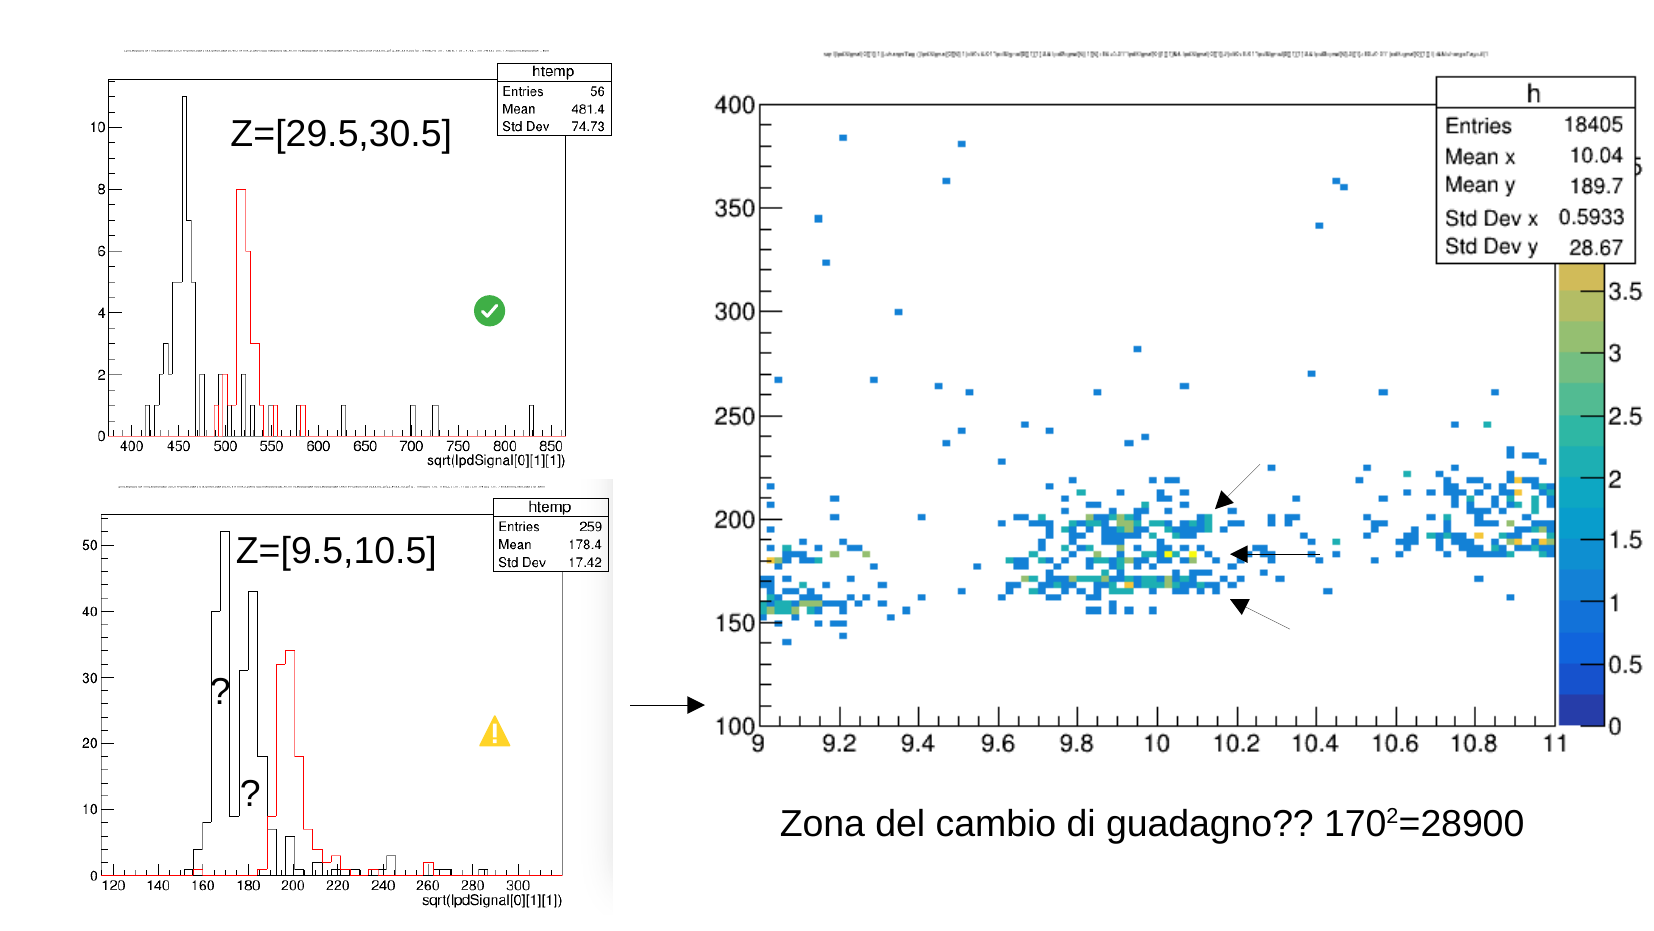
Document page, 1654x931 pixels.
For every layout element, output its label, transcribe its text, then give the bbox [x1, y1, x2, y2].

text_box Zona del cambio di guadagno?? 1702=28900 [765, 795, 1591, 852]
picture [68, 44, 616, 475]
picture [690, 44, 1644, 796]
text_box [480, 716, 510, 746]
text_box ? [225, 765, 271, 822]
text_box ? [195, 663, 241, 721]
text_box [474, 295, 505, 326]
picture [60, 479, 613, 916]
